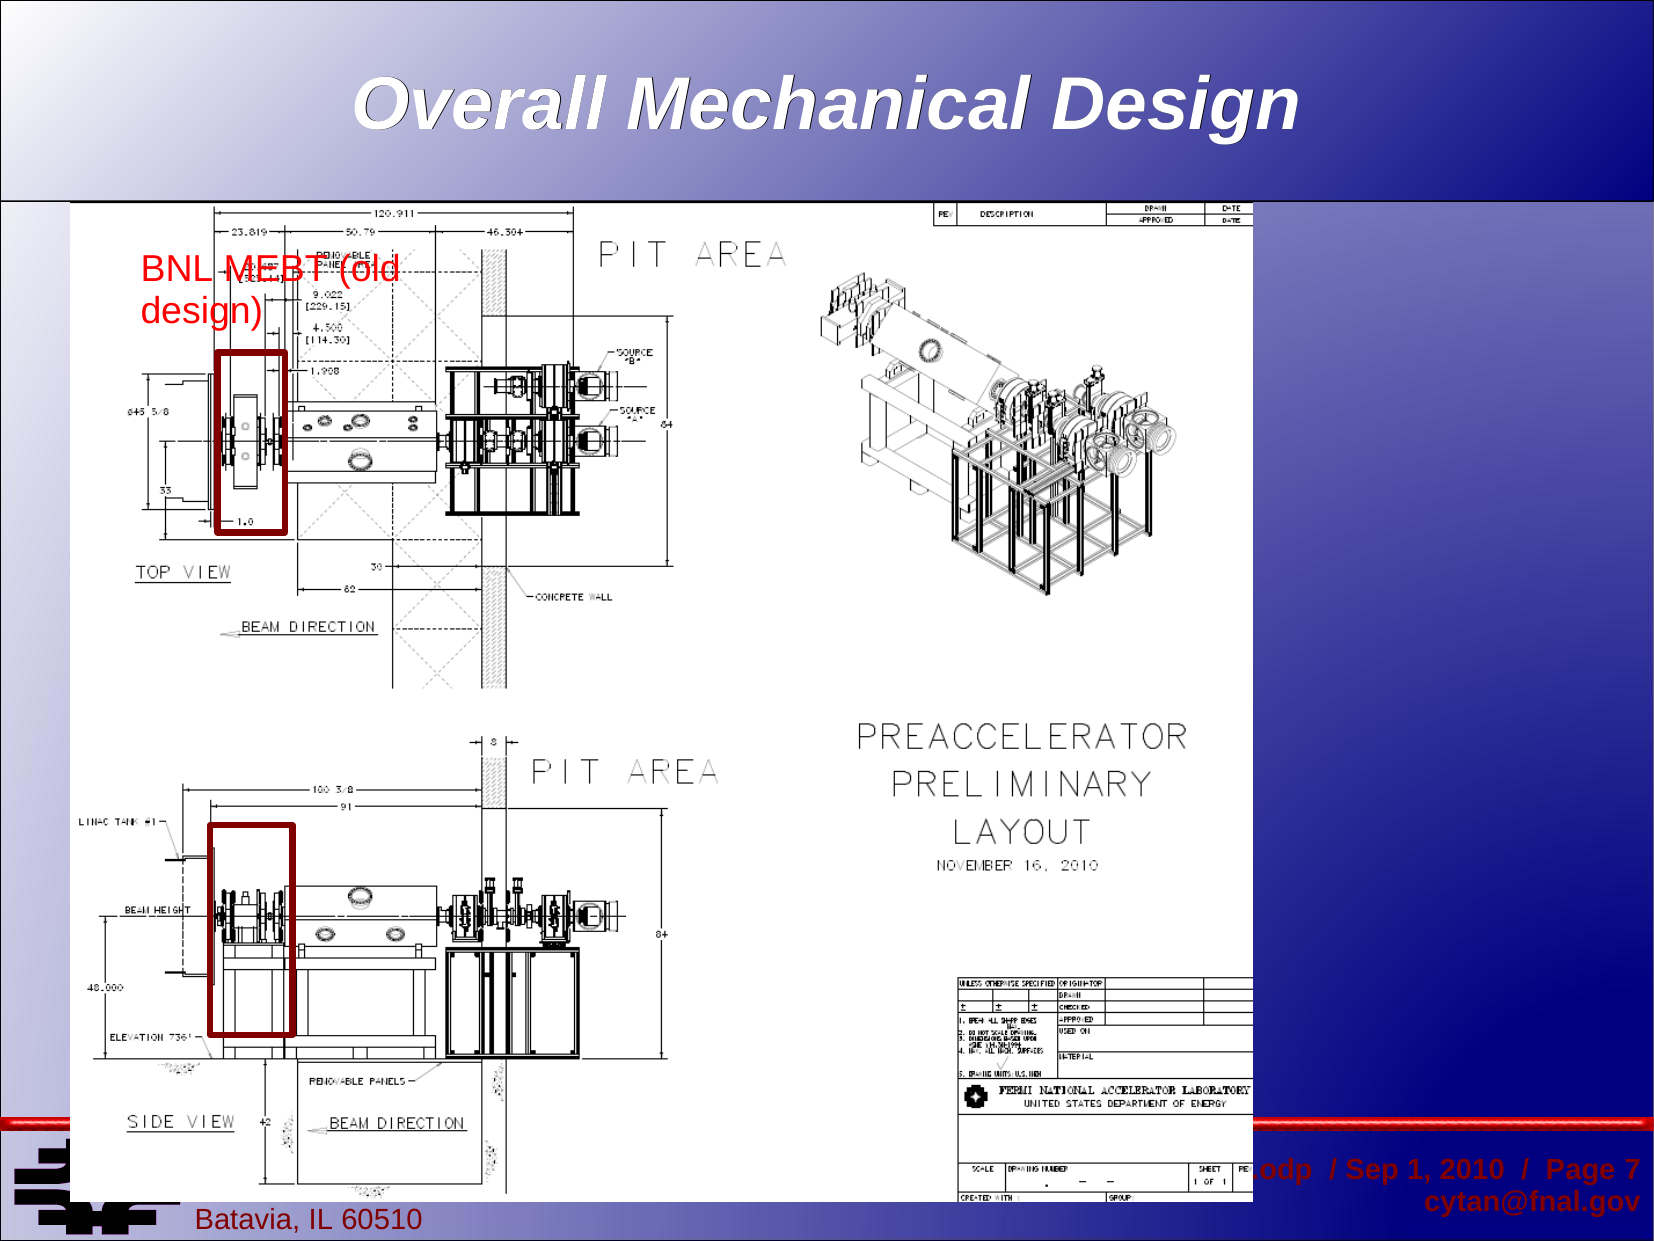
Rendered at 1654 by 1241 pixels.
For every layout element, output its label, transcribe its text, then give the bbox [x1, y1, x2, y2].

text_box BNL MEBT (old design) [120, 234, 436, 346]
picture [0, 202, 1654, 1241]
title Overall Mechanical Design [0, 7, 1654, 197]
